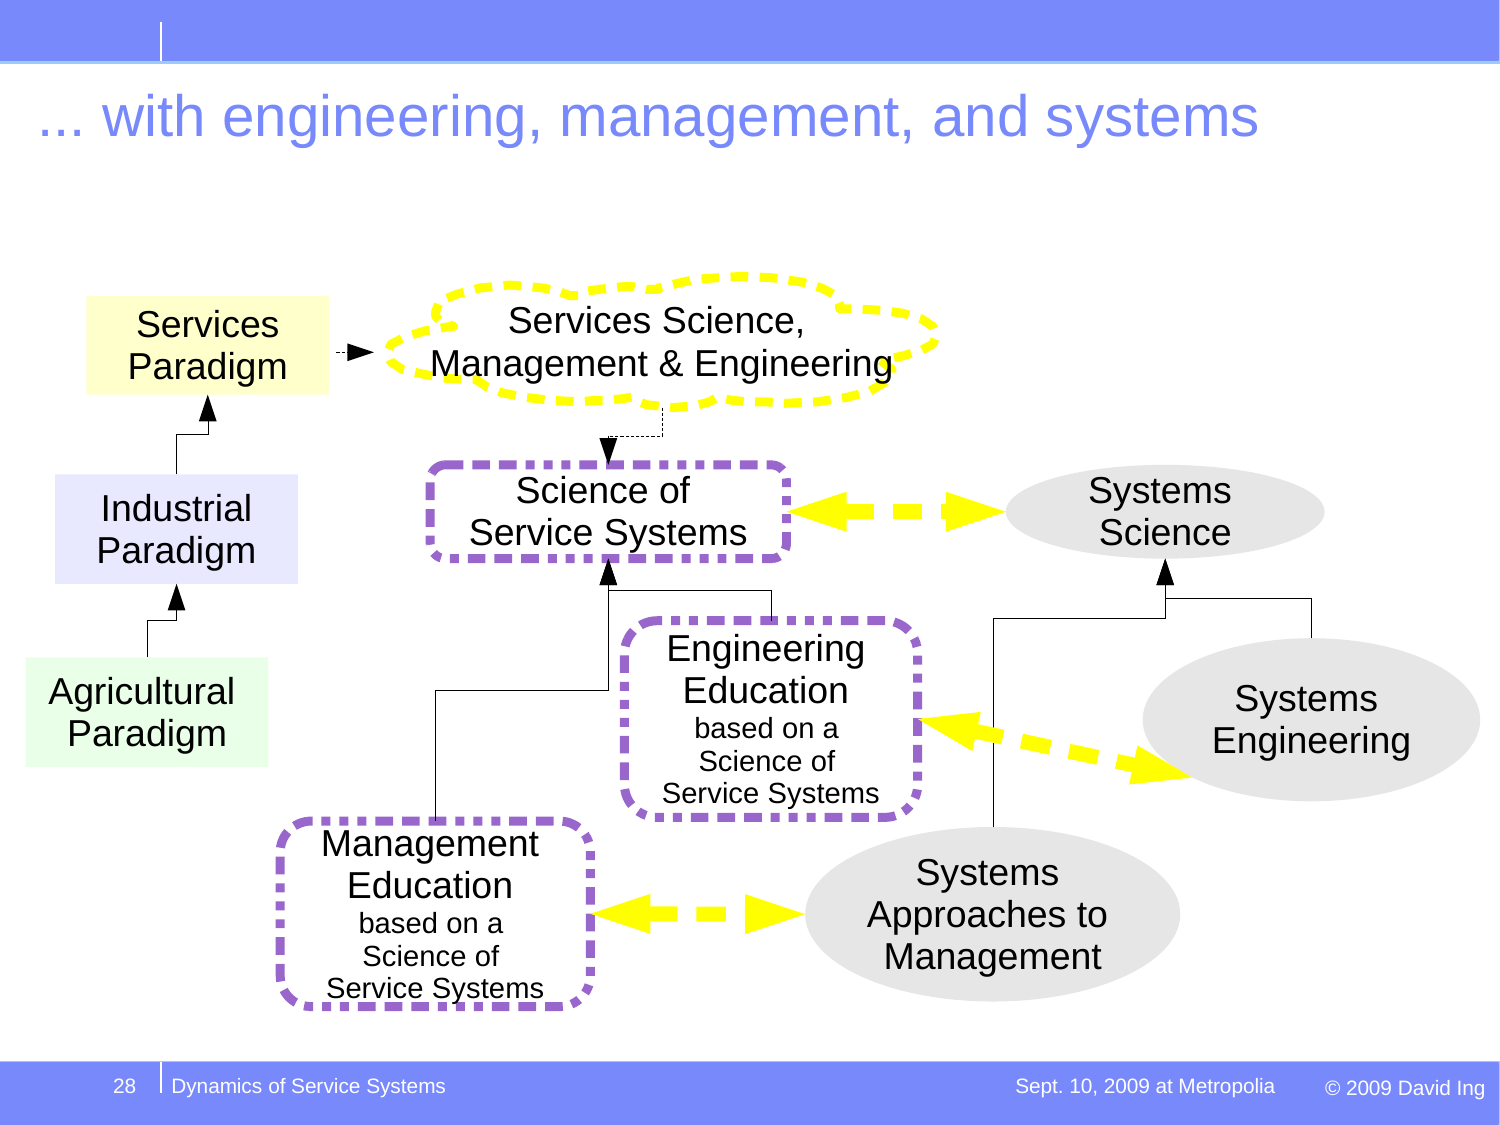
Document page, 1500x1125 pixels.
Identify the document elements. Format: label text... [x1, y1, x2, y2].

text_box Management Education based on a Science of Service Systems [280, 821, 591, 1007]
text_box [17, 239, 1481, 1028]
text_box Systems Science [1005, 464, 1325, 559]
text_box Systems Approaches to Management [805, 827, 1181, 1002]
title ... with engineering, management, and systems [37, 90, 1463, 205]
text_box Industrial Paradigm [55, 474, 298, 584]
text_box Science of Service Systems [430, 464, 787, 559]
text_box Engineering Education based on a Science of Service Systems [624, 620, 918, 818]
text_box Services Paradigm [86, 296, 330, 395]
text_box Agricultural Paradigm [25, 657, 269, 767]
text_box Systems Engineering [1142, 638, 1481, 802]
text_box Services Science, Management & Engineering [387, 276, 937, 408]
